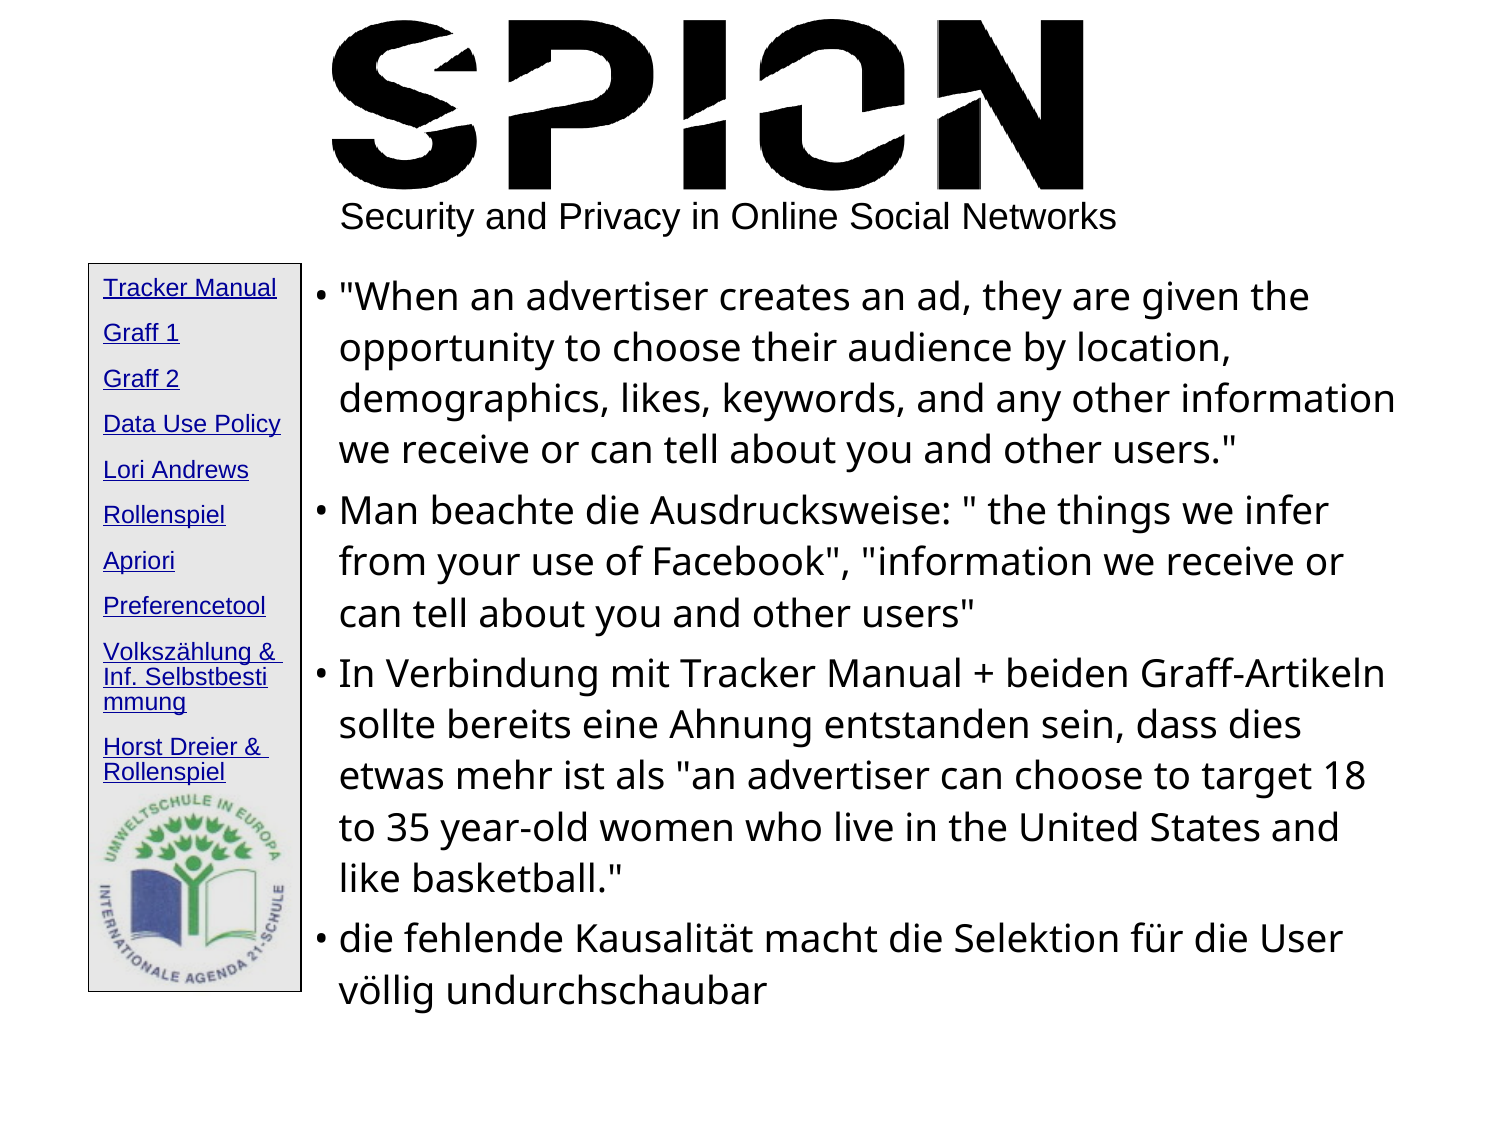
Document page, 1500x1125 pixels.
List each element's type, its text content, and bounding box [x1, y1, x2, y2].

picture [324, 0, 1093, 208]
picture [88, 992, 293, 996]
list "When an advertiser creates an ad, they are given the opportunity to choose their audience by location, demographics, likes, keywords, and any other information we receive or can tell about you and other users." Man beachte die Ausdrucksweise: " the things we infer from your use of Facebook", "information we receive or can tell about you and other users" In Verbindung mit Tracker Manual + beiden Graff-Artikeln sollte bereits eine Ahnung entstanden sein, dass dies etwas mehr ist als "an advertiser can choose to target 18 to 35 year-old women who live in the United States and like basketball." die fehlende Kausalität macht die Selektion für die User völlig undurchschaubar [312, 267, 1412, 1027]
